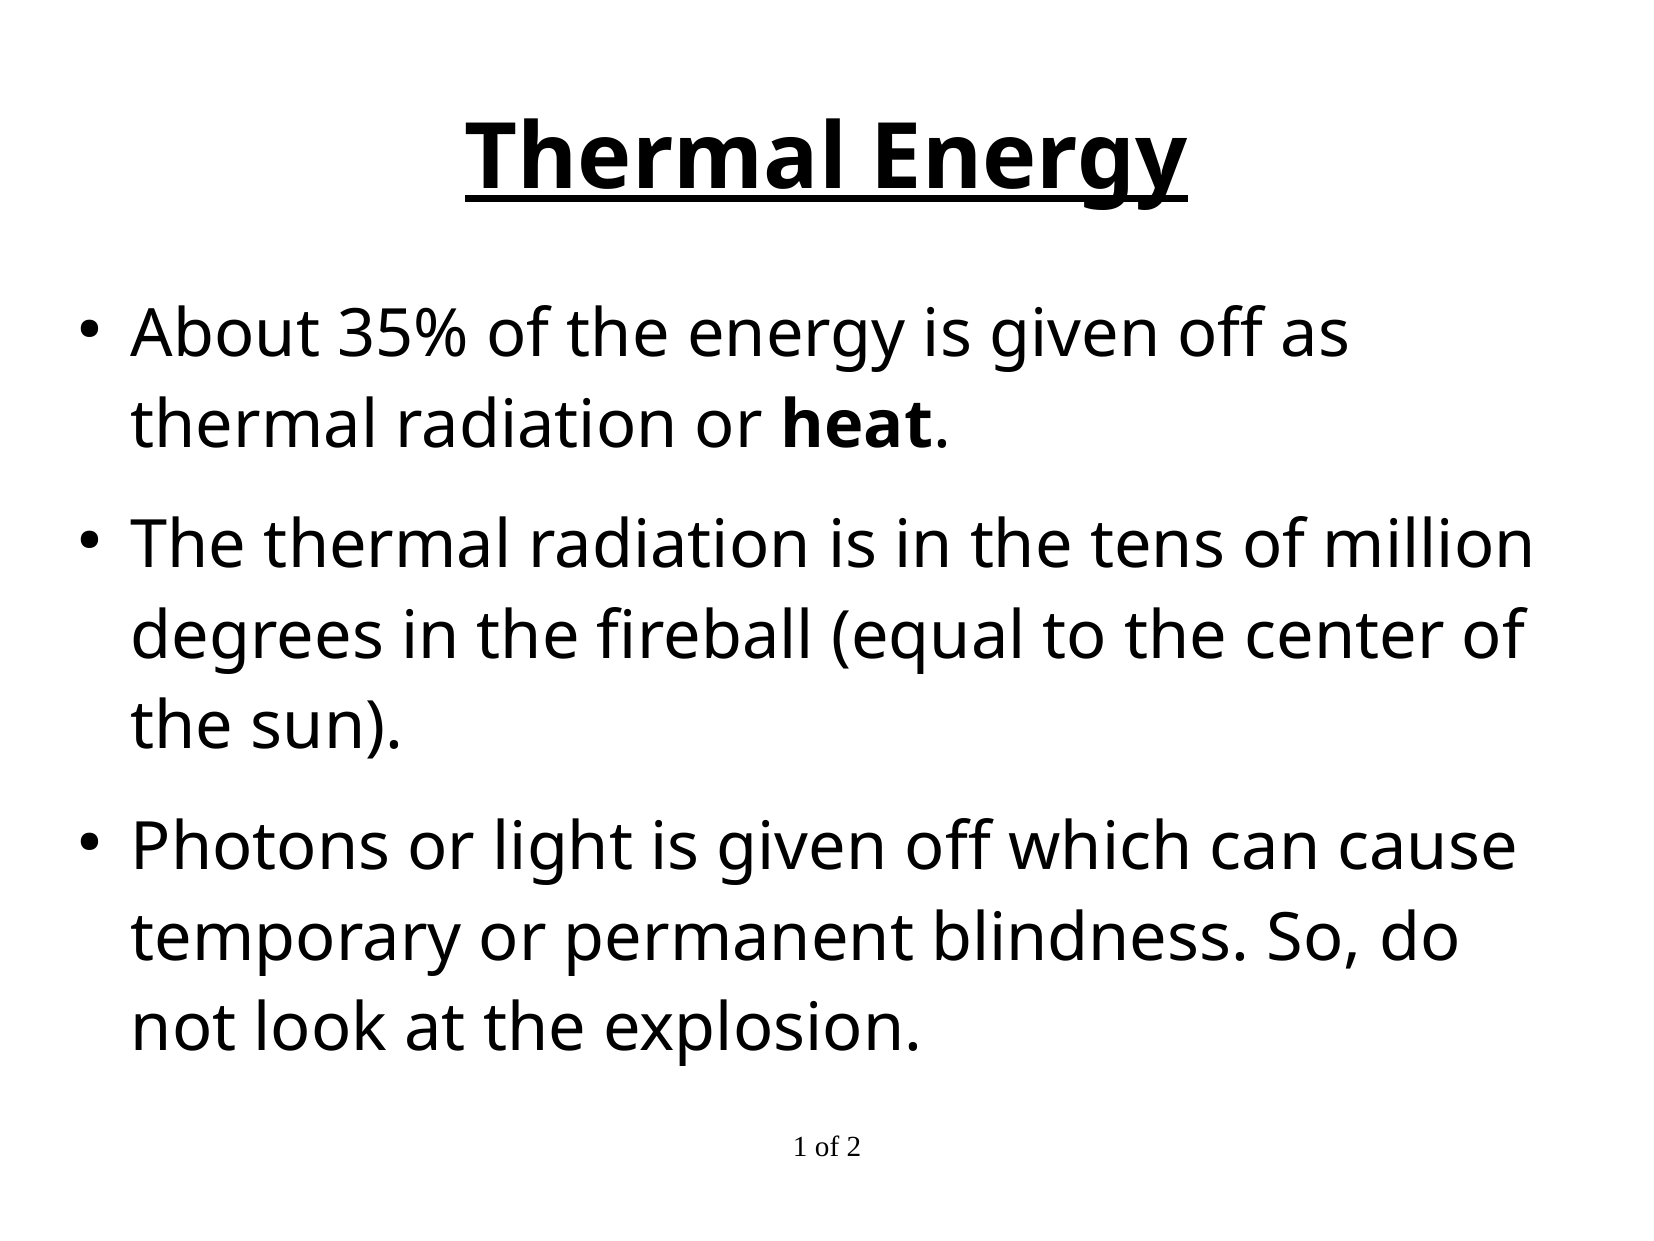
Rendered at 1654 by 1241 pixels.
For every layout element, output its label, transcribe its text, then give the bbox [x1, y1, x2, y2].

list About 35% of the energy is given off as thermal radiation or heat. The thermal radiation is in the tens of million degrees in the fireball (equal to the center of the sun). Photons or light is given off which can cause temporary or permanent blindness. So, do not look at the explosion. [60, 285, 1548, 1111]
title Thermal Energy [82, 49, 1571, 257]
